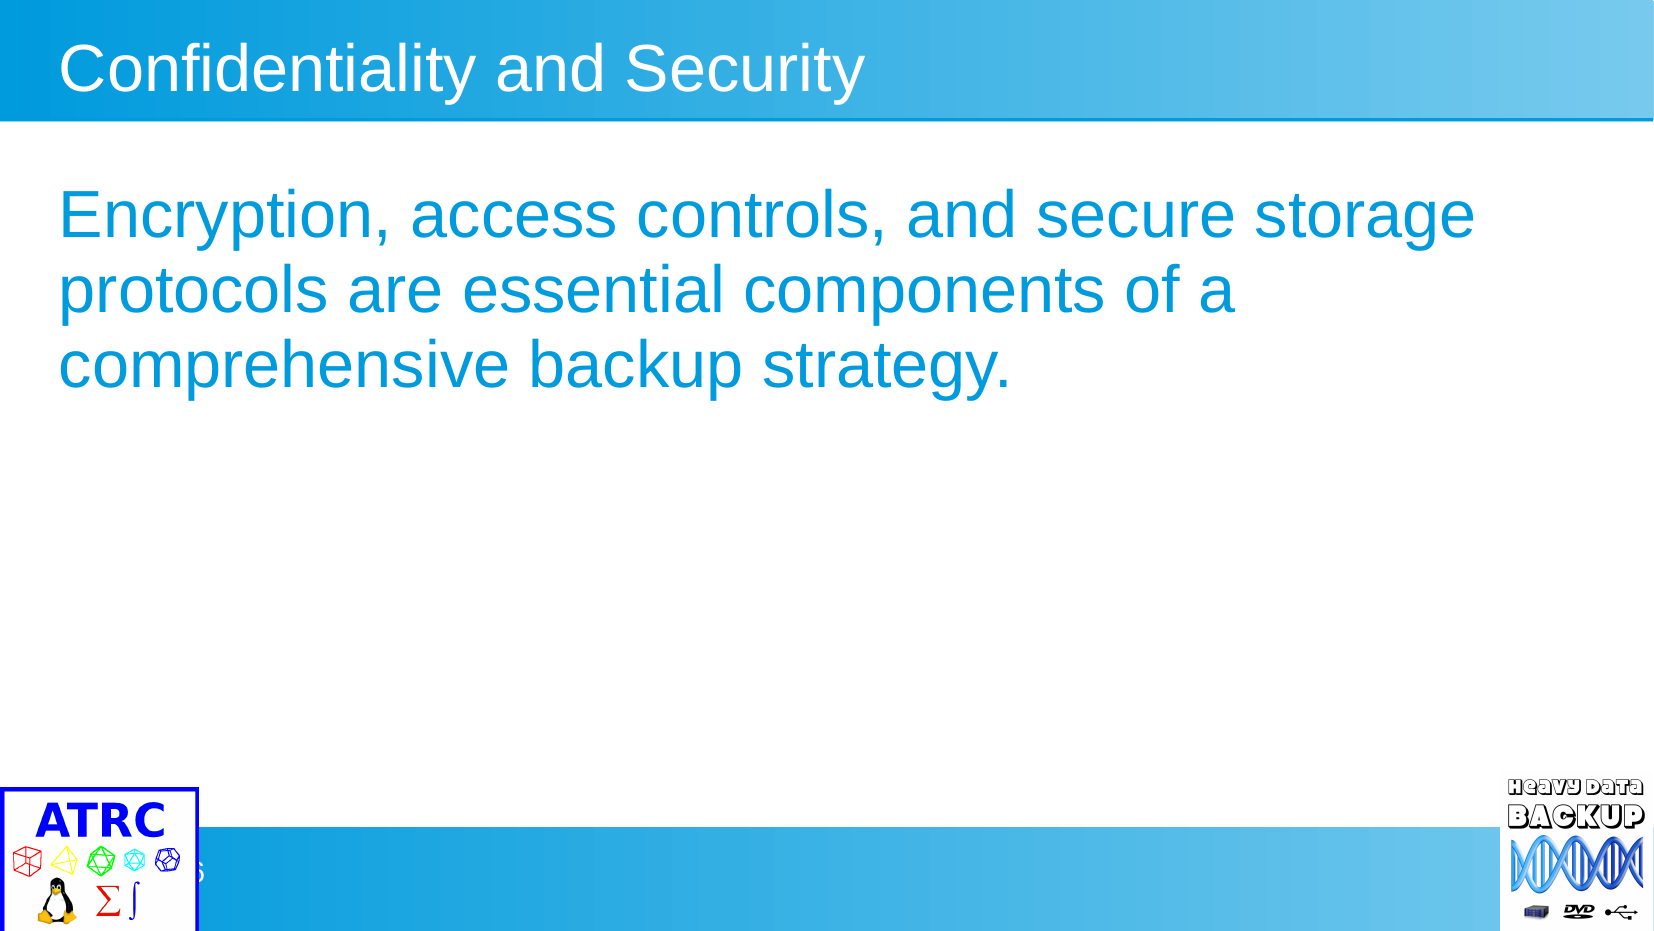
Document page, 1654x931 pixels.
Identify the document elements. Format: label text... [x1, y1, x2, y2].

picture [0, 787, 199, 931]
picture [1500, 771, 1654, 931]
list Encryption, access controls, and secure storage protocols are essential components of a comprehensive backup strategy. [59, 177, 1595, 768]
title Confidentiality and Security [59, 29, 1595, 108]
